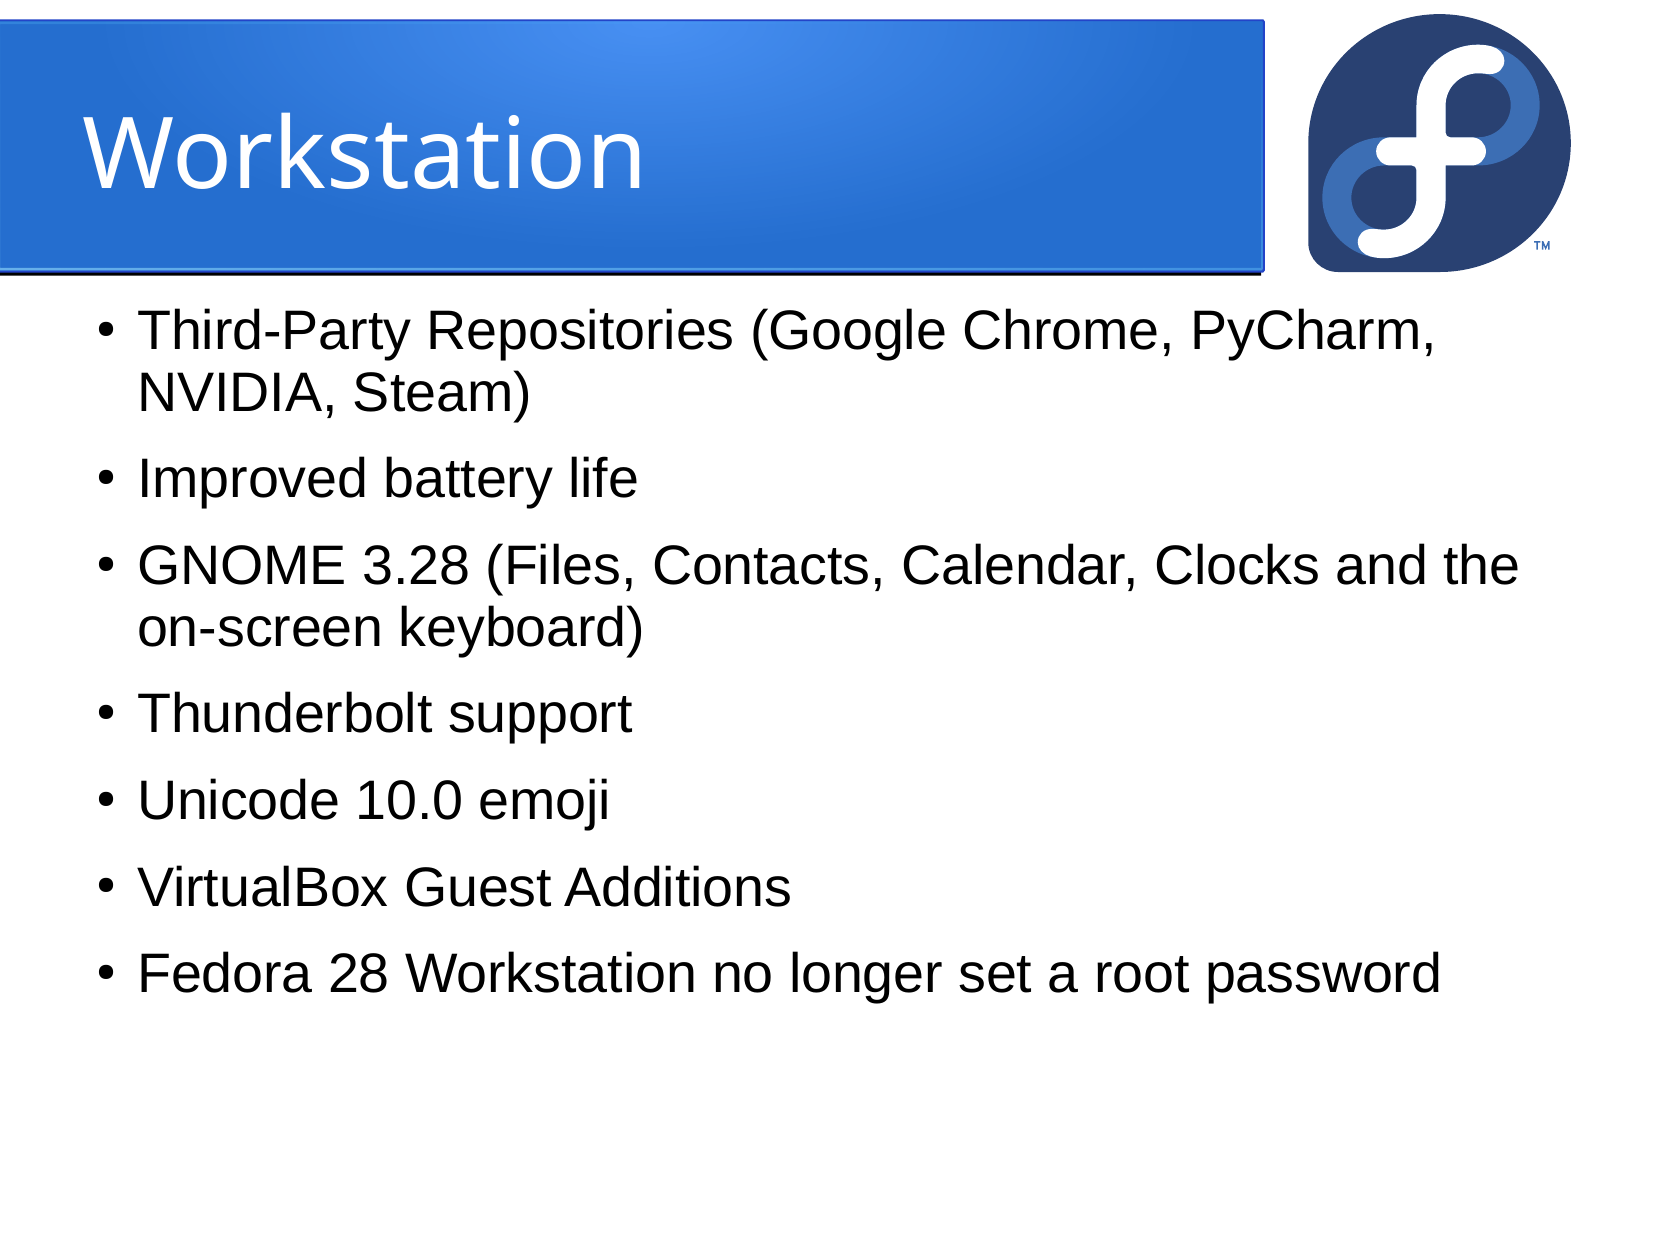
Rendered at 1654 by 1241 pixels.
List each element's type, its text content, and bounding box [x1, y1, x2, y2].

list Third-Party Repositories (Google Chrome, PyCharm, NVIDIA, Steam) Improved battery life GNOME 3.28 (Files, Contacts, Calendar, Clocks and the on-screen keyboard) Thunderbolt support Unicode 10.0 emoji VirtualBox Guest Additions Fedora 28 Workstation no longer set a root password [82, 299, 1571, 1019]
title Workstation [82, 47, 1235, 252]
